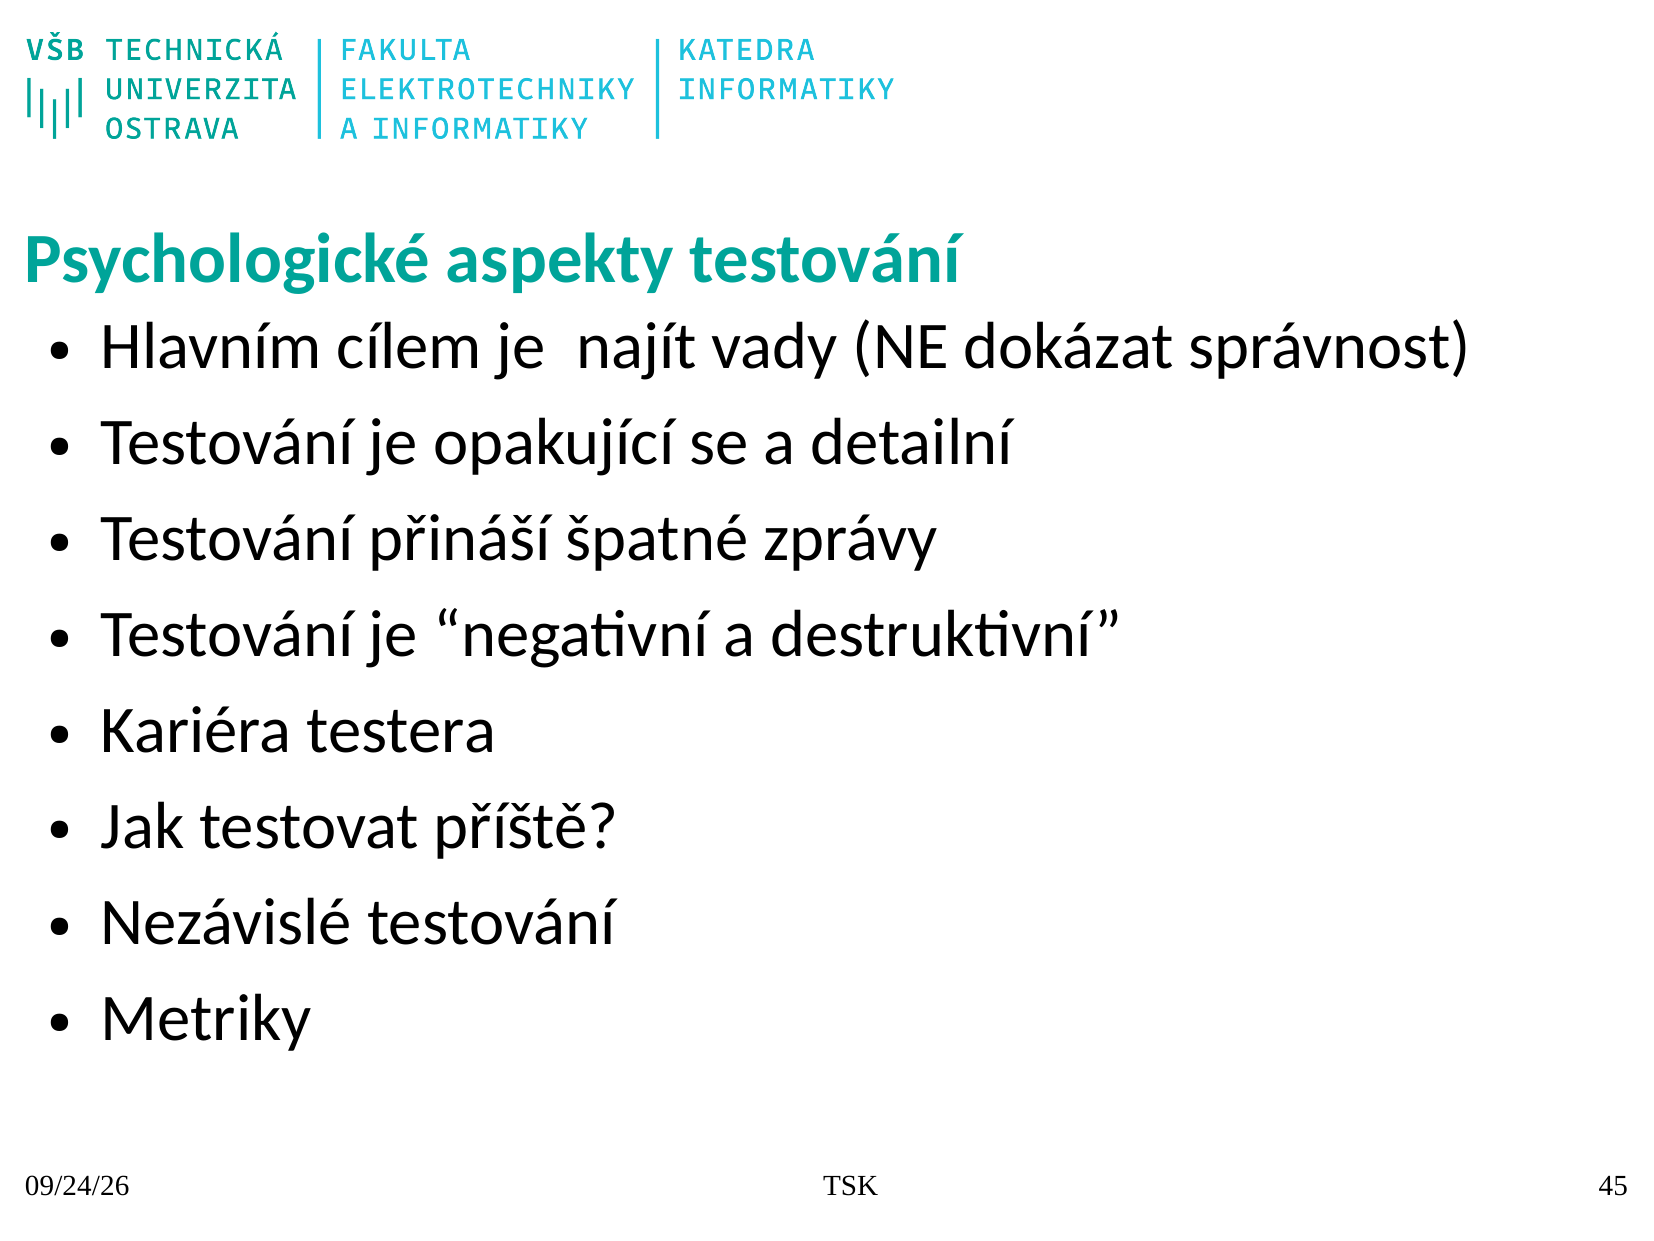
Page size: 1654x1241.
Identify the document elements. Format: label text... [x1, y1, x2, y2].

list Hlavním cílem je najít vady (NE dokázat správnost) Testování je opakující se a detailní Testování přináší špatné zprávy Testování je “negativní a destruktivní” Kariéra testera Jak testovat příště? Nezávislé testování Metriky [30, 318, 1629, 1146]
title Psychologické aspekty testování [24, 169, 1629, 300]
picture [26, 31, 894, 139]
